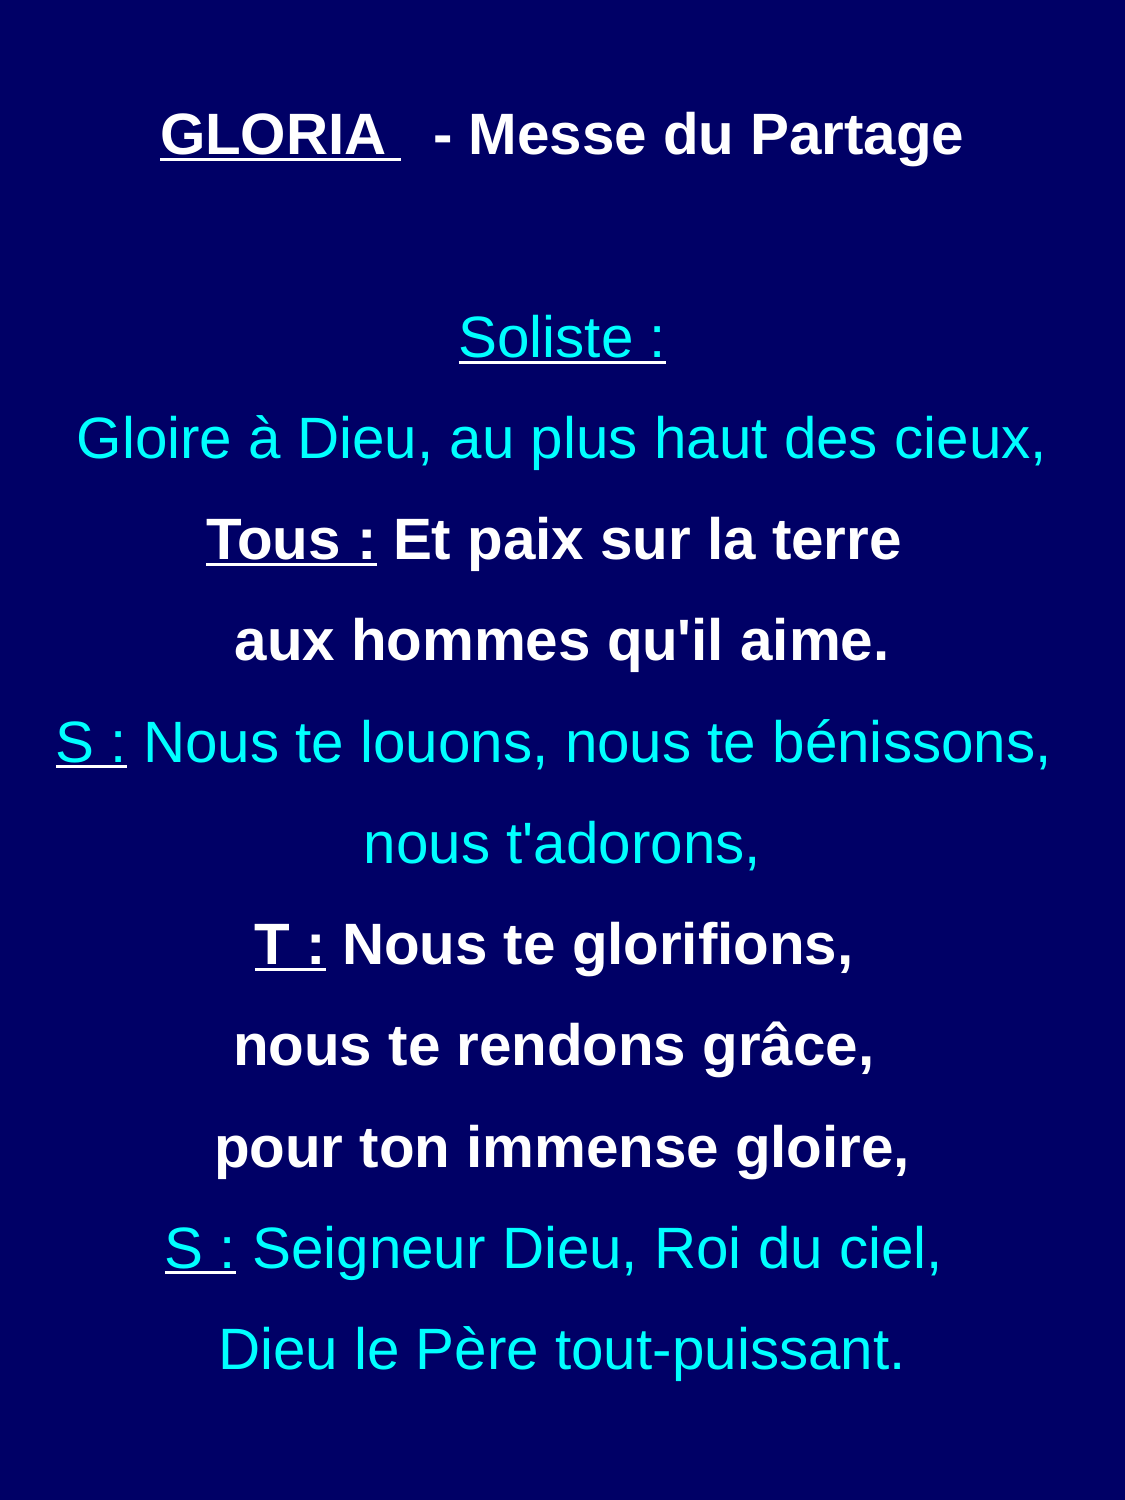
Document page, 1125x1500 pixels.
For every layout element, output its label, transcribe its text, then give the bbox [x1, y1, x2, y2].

text_box GLORIA - Messe du Partage Soliste : Gloire à Dieu, au plus haut des cieux, Tous : Et paix sur la terre aux hommes qu'il aime. S : Nous te louons, nous te bénissons, nous t'adorons, T : Nous te glorifions, nous te rendons grâce, pour ton immense gloire, S : Seigneur Dieu, Roi du ciel, Dieu le Père tout-puissant. [0, 88, 1125, 1288]
